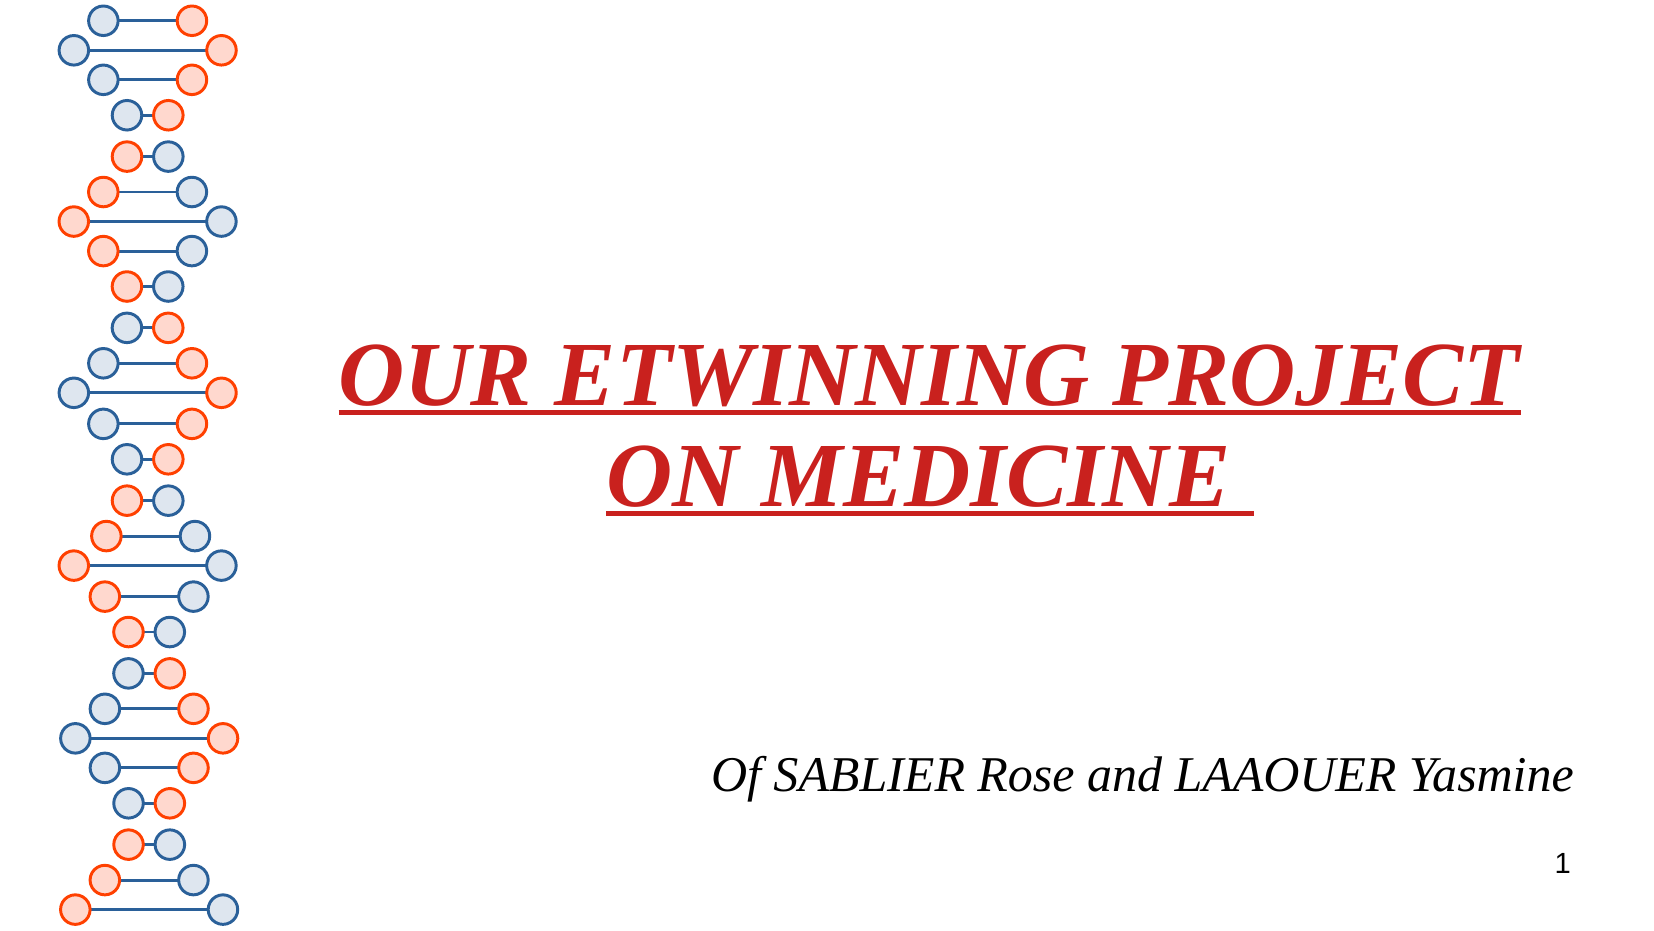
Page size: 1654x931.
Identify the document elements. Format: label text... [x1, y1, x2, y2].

subtitle OUR ETWINNING PROJECT ON MEDICINE Of SABLIER Rose and LAAOUER Yasmine [265, 167, 1595, 857]
